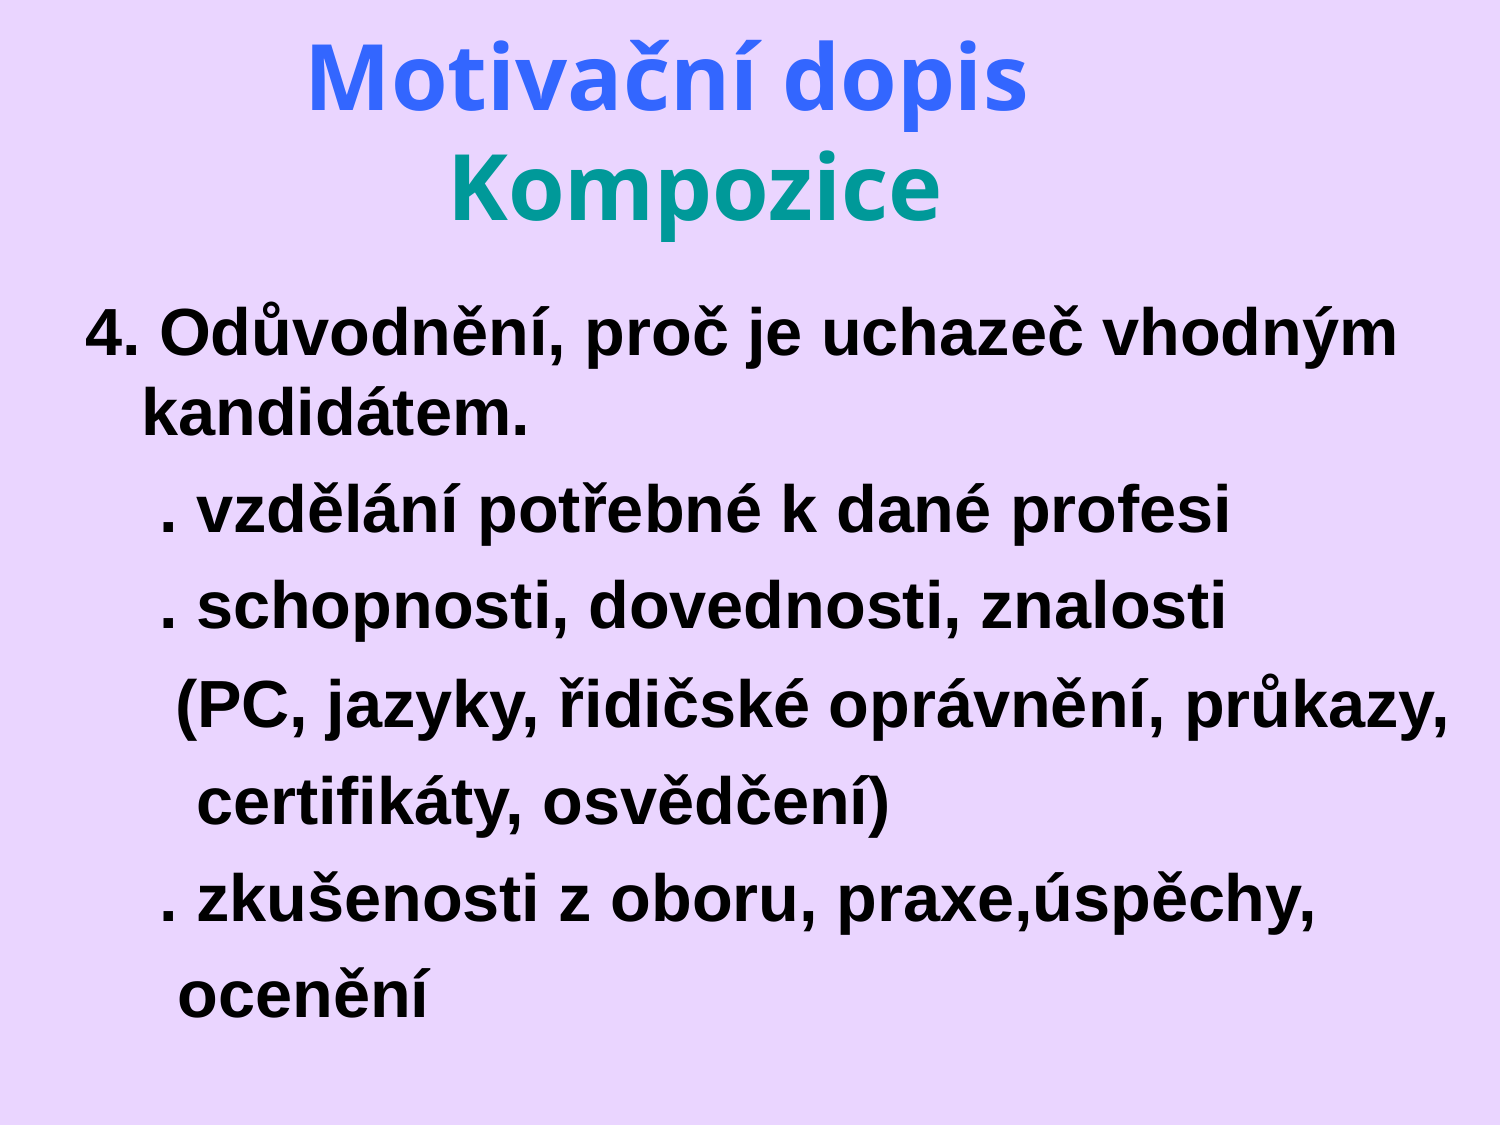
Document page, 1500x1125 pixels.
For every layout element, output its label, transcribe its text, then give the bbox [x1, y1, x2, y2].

list 4. Odůvodnění, proč je uchazeč vhodným kandidátem. . vzdělání potřebné k dané profesi . schopnosti, dovednosti, znalosti (PC, jazyky, řidičské oprávnění, průkazy, certifikáty, osvědčení) . zkušenosti z oboru, praxe,úspěchy, ocenění [70, 281, 1500, 1055]
title Motivační dopis Kompozice [218, 11, 1330, 247]
